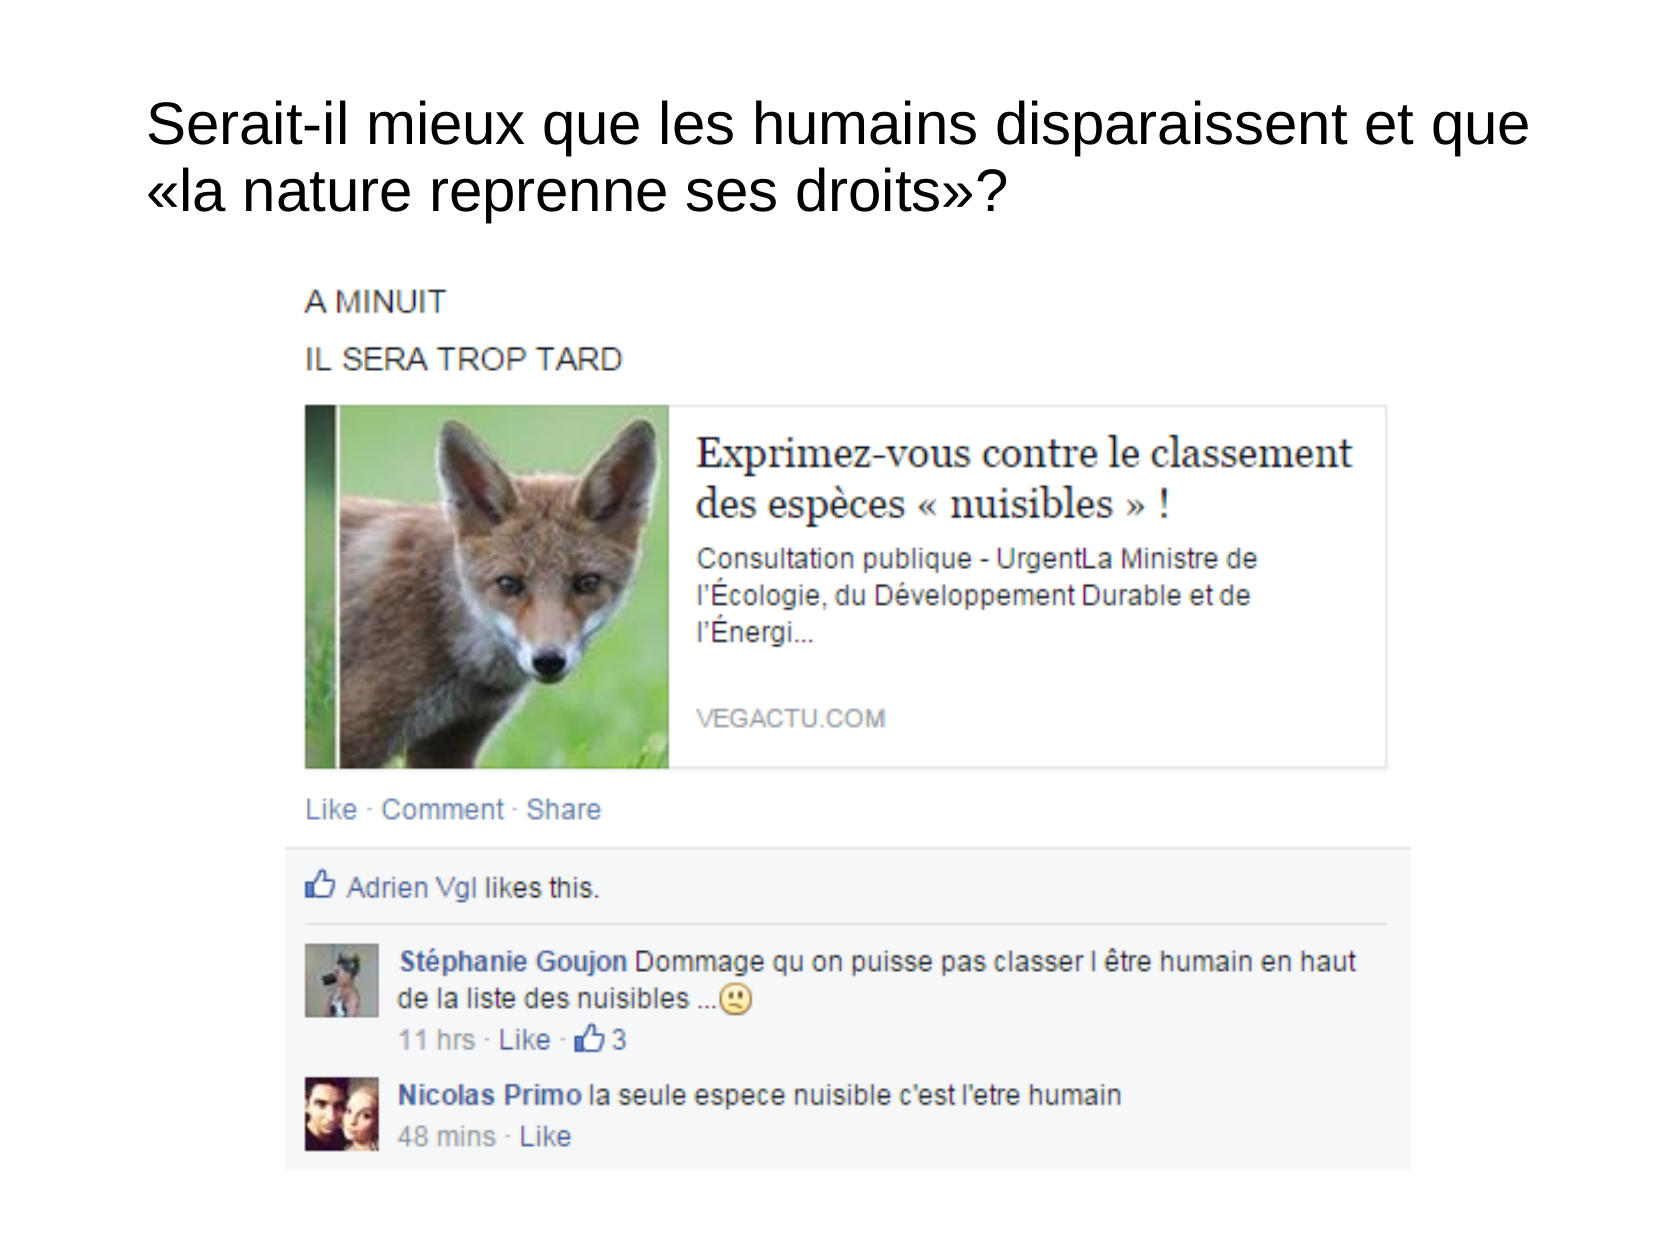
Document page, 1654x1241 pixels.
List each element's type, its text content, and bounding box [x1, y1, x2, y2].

list Serait-il mieux que les humains disparaissent et que «la nature reprenne ses droits»? [82, 90, 1538, 226]
picture [285, 272, 1411, 1171]
